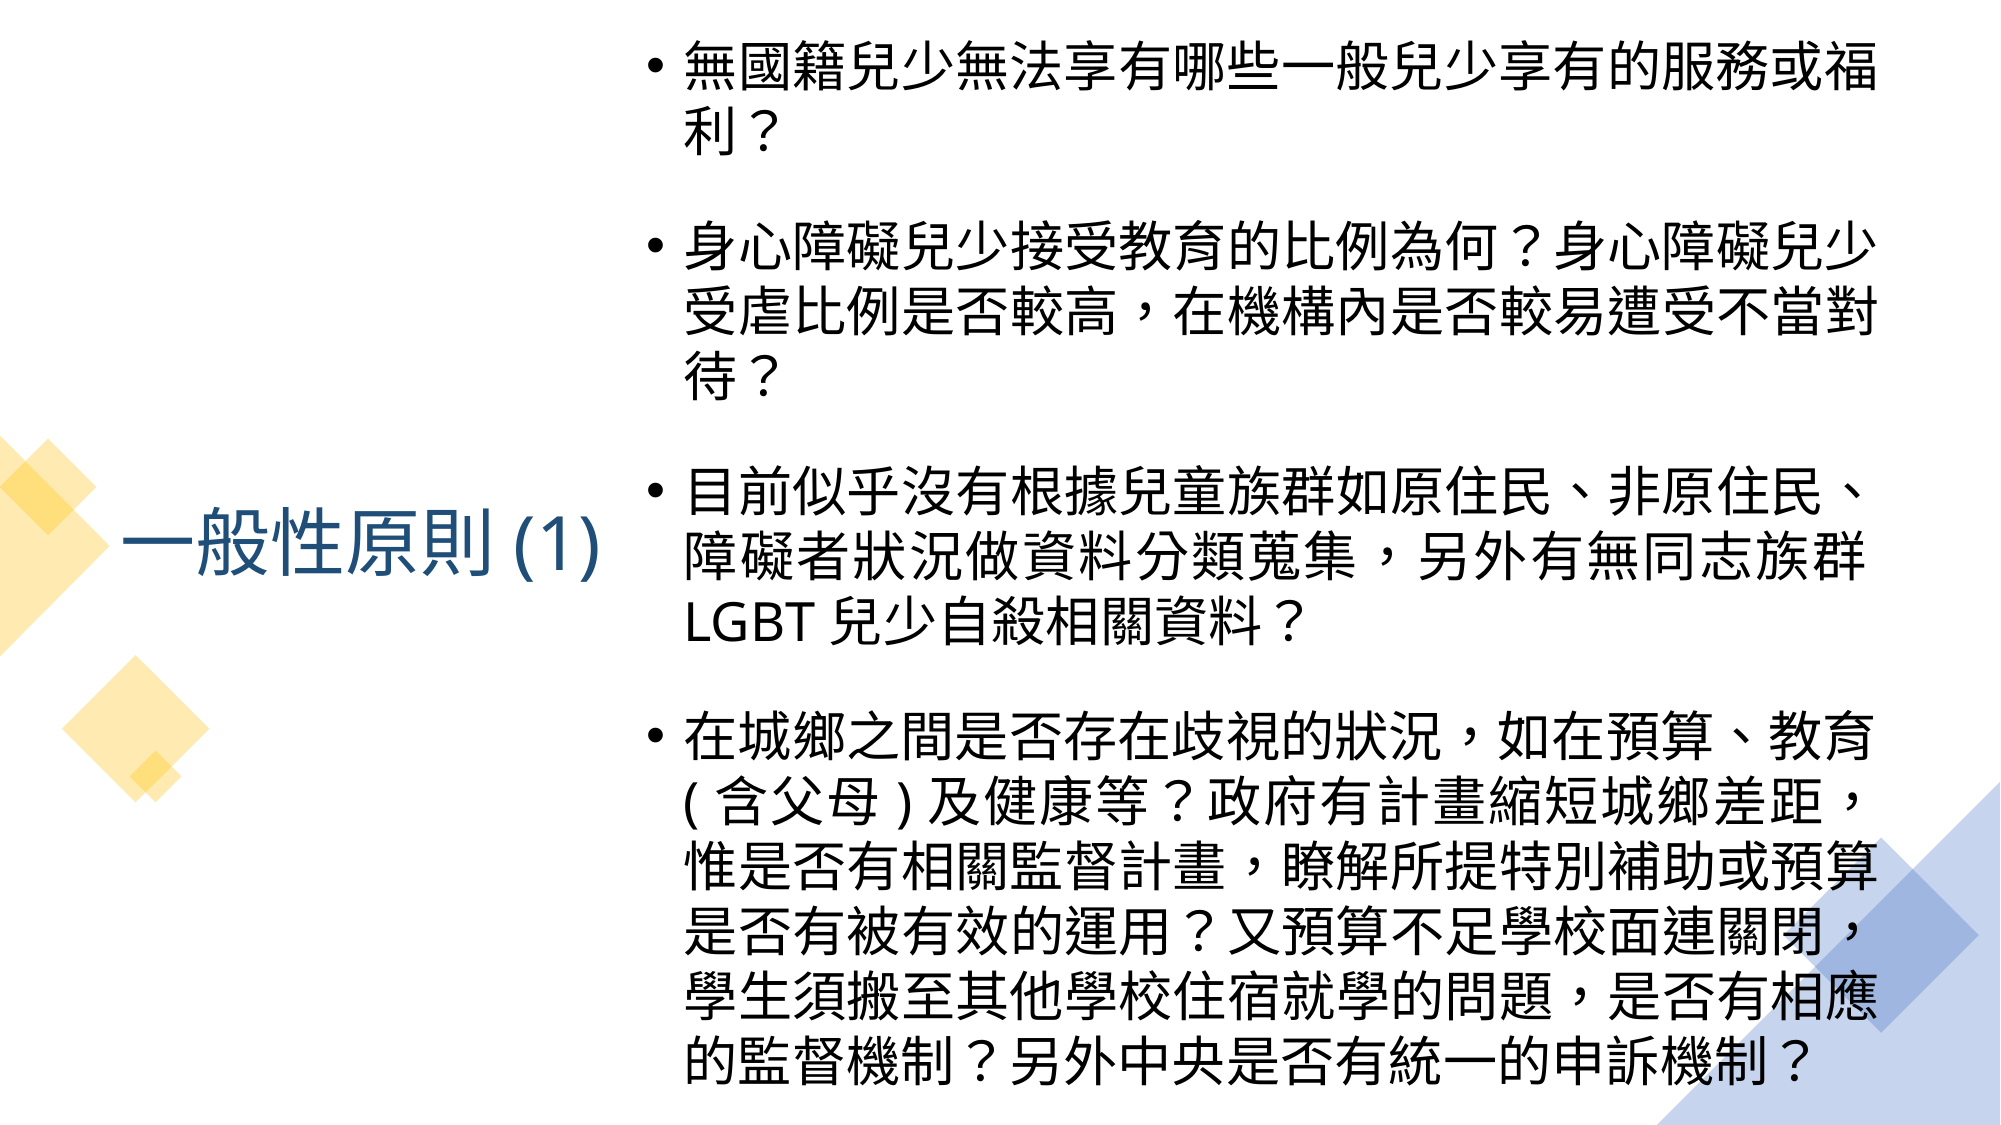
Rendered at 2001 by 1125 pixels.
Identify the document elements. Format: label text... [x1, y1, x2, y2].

title 一般性原則(1) [105, 101, 925, 990]
text_box [0, 0, 2000, 1125]
list 無國籍兒少無法享有哪些一般兒少享有的服務或福利？ 身心障礙兒少接受教育的比例為何？身心障礙兒少受虐比例是否較高，在機構內是否較易遭受不當對待？ 目前似乎沒有根據兒童族群如原住民、非原住民、障礙者狀況做資料分類蒐集，另外有無同志族群LGBT兒少自殺相關資料？ 在城鄉之間是否存在歧視的狀況，如在預算、教育(含父母)及健康等？政府有計畫縮短城鄉差距，惟是否有相關監督計畫，瞭解所提特別補助或預算是否有被有效的運用？又預算不足學校面連關閉，學生須搬至其他學校住宿就學的問題，是否有相應的監督機制？另外中央是否有統一的申訴機制？ [631, 105, 1895, 1020]
